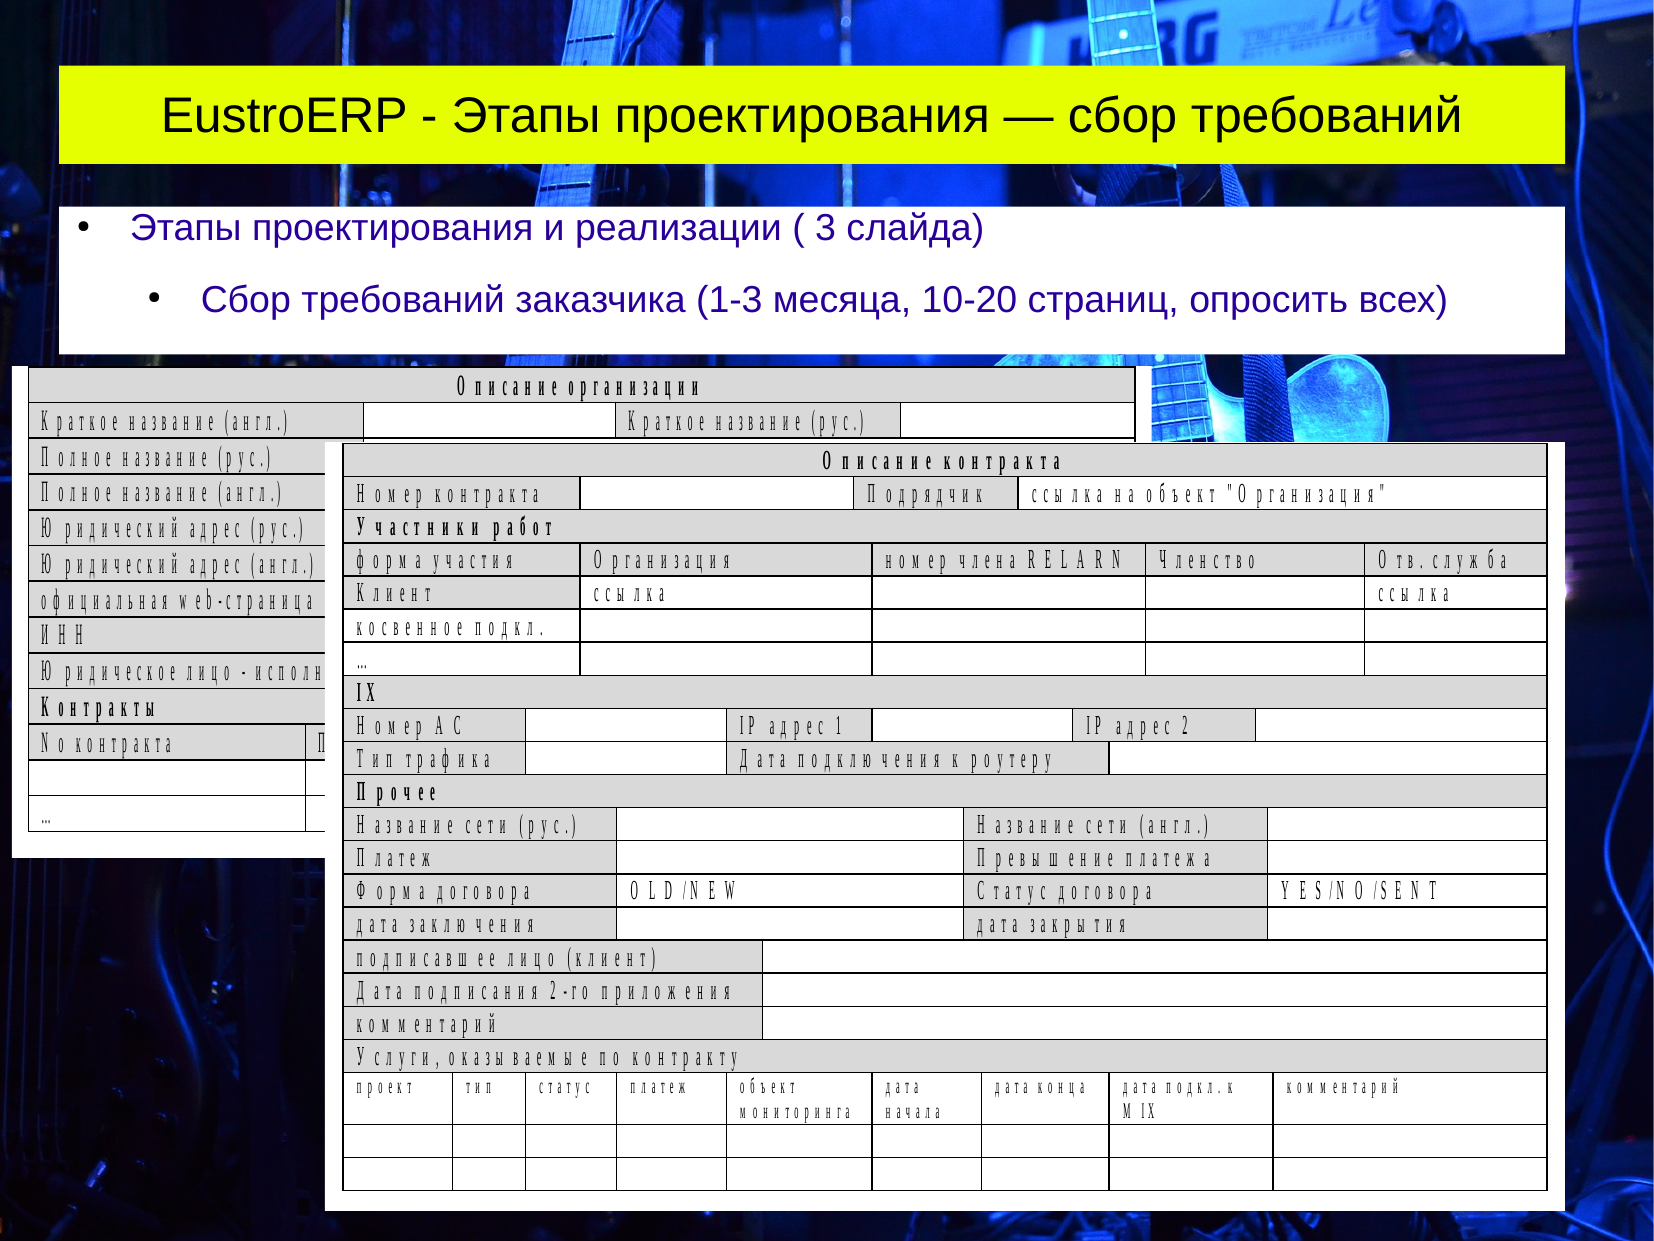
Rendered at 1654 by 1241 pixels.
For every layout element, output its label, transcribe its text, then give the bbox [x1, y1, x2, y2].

title EustroERP - Этапы проектирования — сбор требований [59, 65, 1566, 164]
list Этапы проектирования и реализации ( 3 слайда) Сбор требований заказчика (1-3 месяца, 10-20 страниц, опросить всех) [59, 206, 1565, 355]
picture [0, 0, 1654, 1241]
